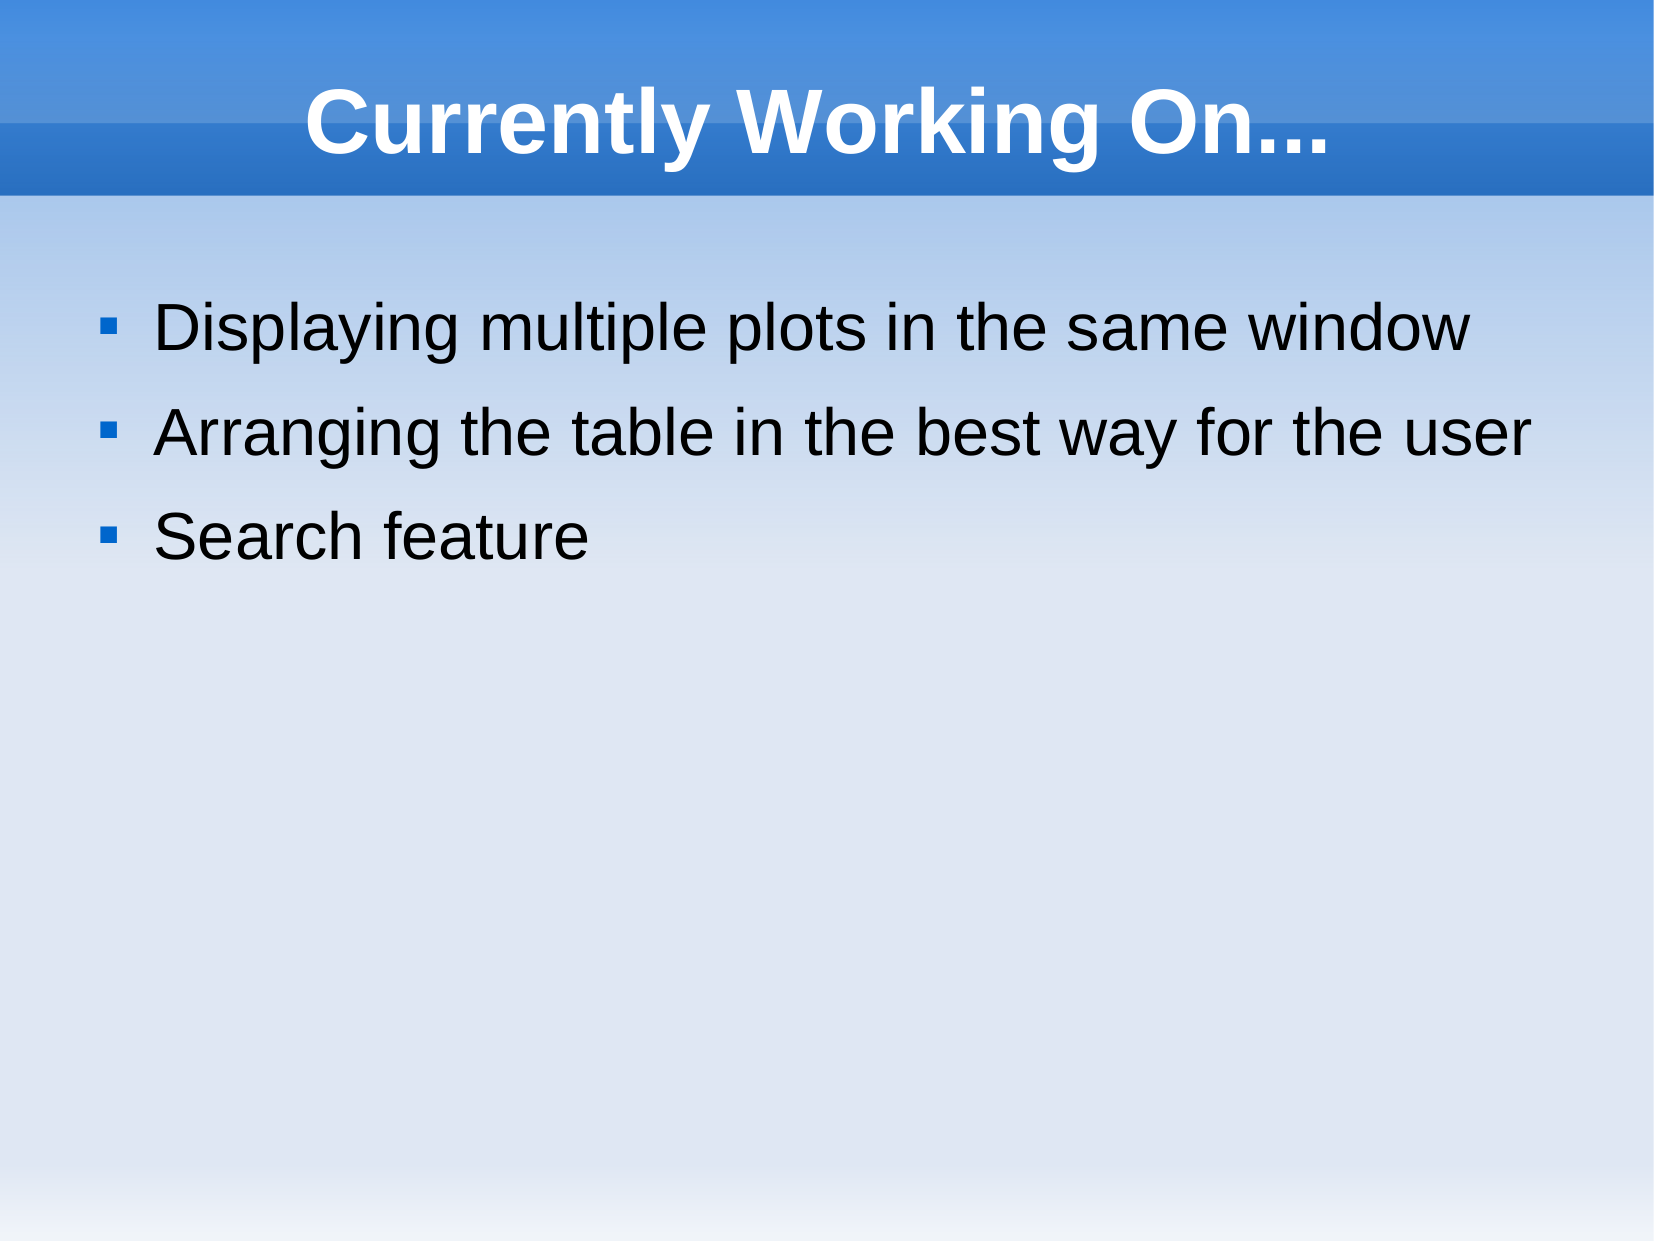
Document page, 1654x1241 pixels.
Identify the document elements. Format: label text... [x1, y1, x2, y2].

list Displaying multiple plots in the same window Arranging the table in the best way for the user Search feature [82, 290, 1571, 1109]
picture [0, 0, 1654, 1241]
title Currently Working On... [75, 17, 1564, 226]
